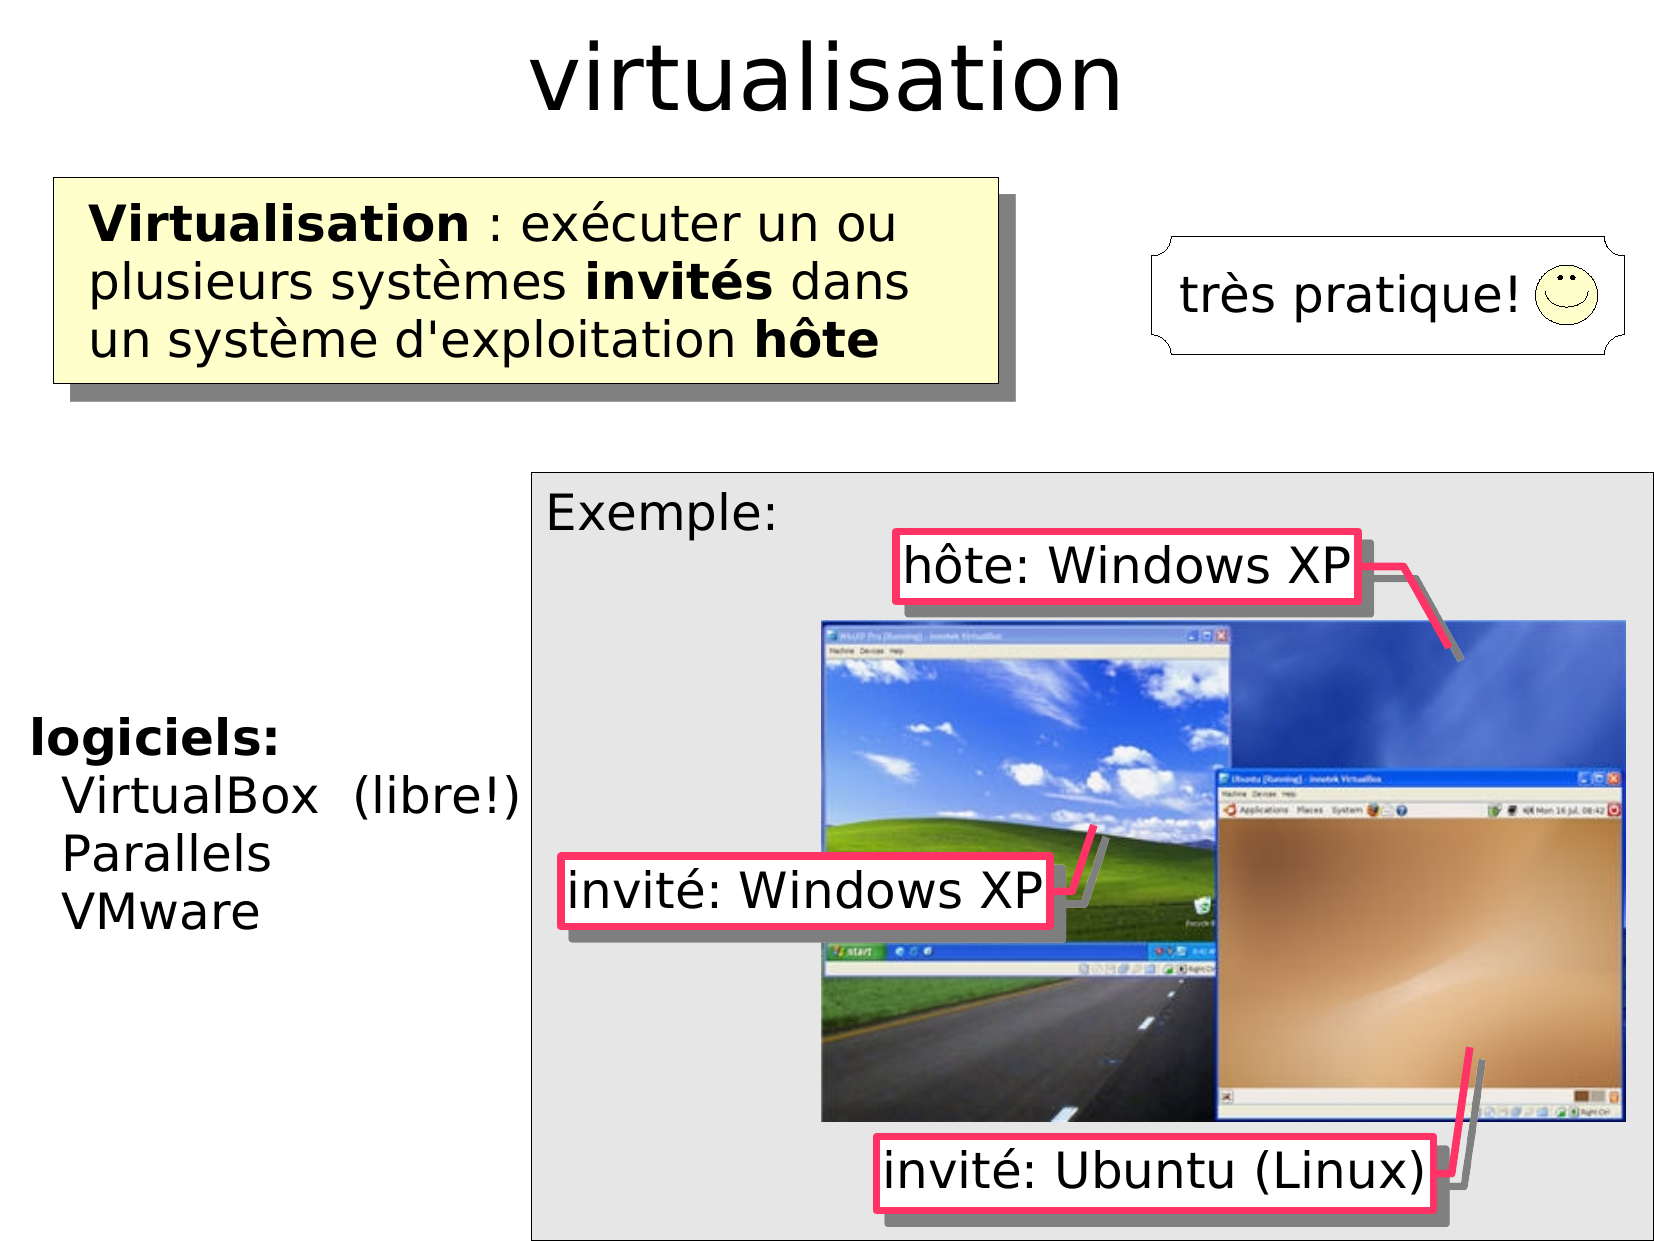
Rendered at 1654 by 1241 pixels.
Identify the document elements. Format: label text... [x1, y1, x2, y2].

text_box très pratique! [1179, 265, 1536, 325]
text_box Exemple: [545, 484, 780, 543]
text_box Virtualisation : exécuter un ou plusieurs systèmes invités dans un système d'exploitation hôte [88, 194, 975, 370]
picture [821, 620, 1626, 1123]
text_box logiciels: VirtualBox (libre!) Parallels VMware [29, 708, 533, 943]
text_box [531, 472, 1654, 1241]
title virtualisation [136, 17, 1518, 140]
text_box [53, 177, 999, 384]
text_box invité: Ubuntu (Linux) [876, 1136, 1434, 1211]
text_box invité: Windows XP [561, 856, 1051, 927]
text_box [1535, 265, 1598, 325]
text_box hôte: Windows XP [896, 531, 1359, 602]
